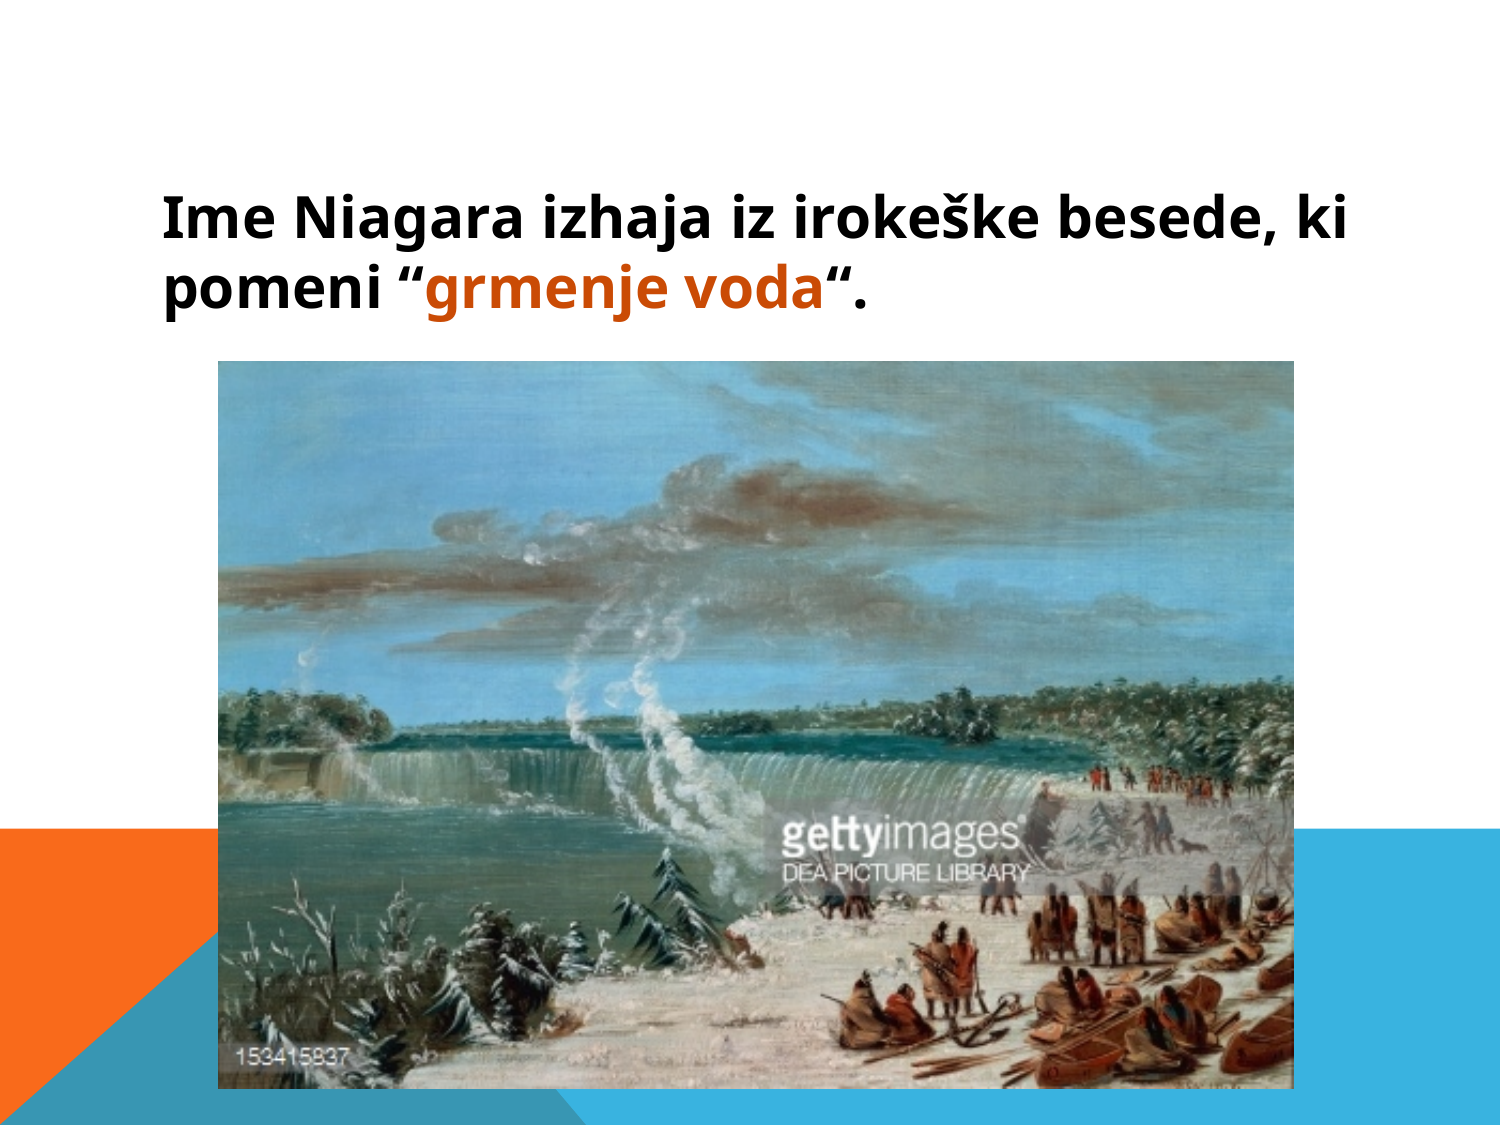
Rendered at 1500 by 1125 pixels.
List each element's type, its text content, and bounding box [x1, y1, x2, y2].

picture [218, 361, 1294, 1089]
text_box Ime Niagara izhaja iz irokeške besede, ki pomeni “grmenje voda“. [147, 172, 1365, 328]
